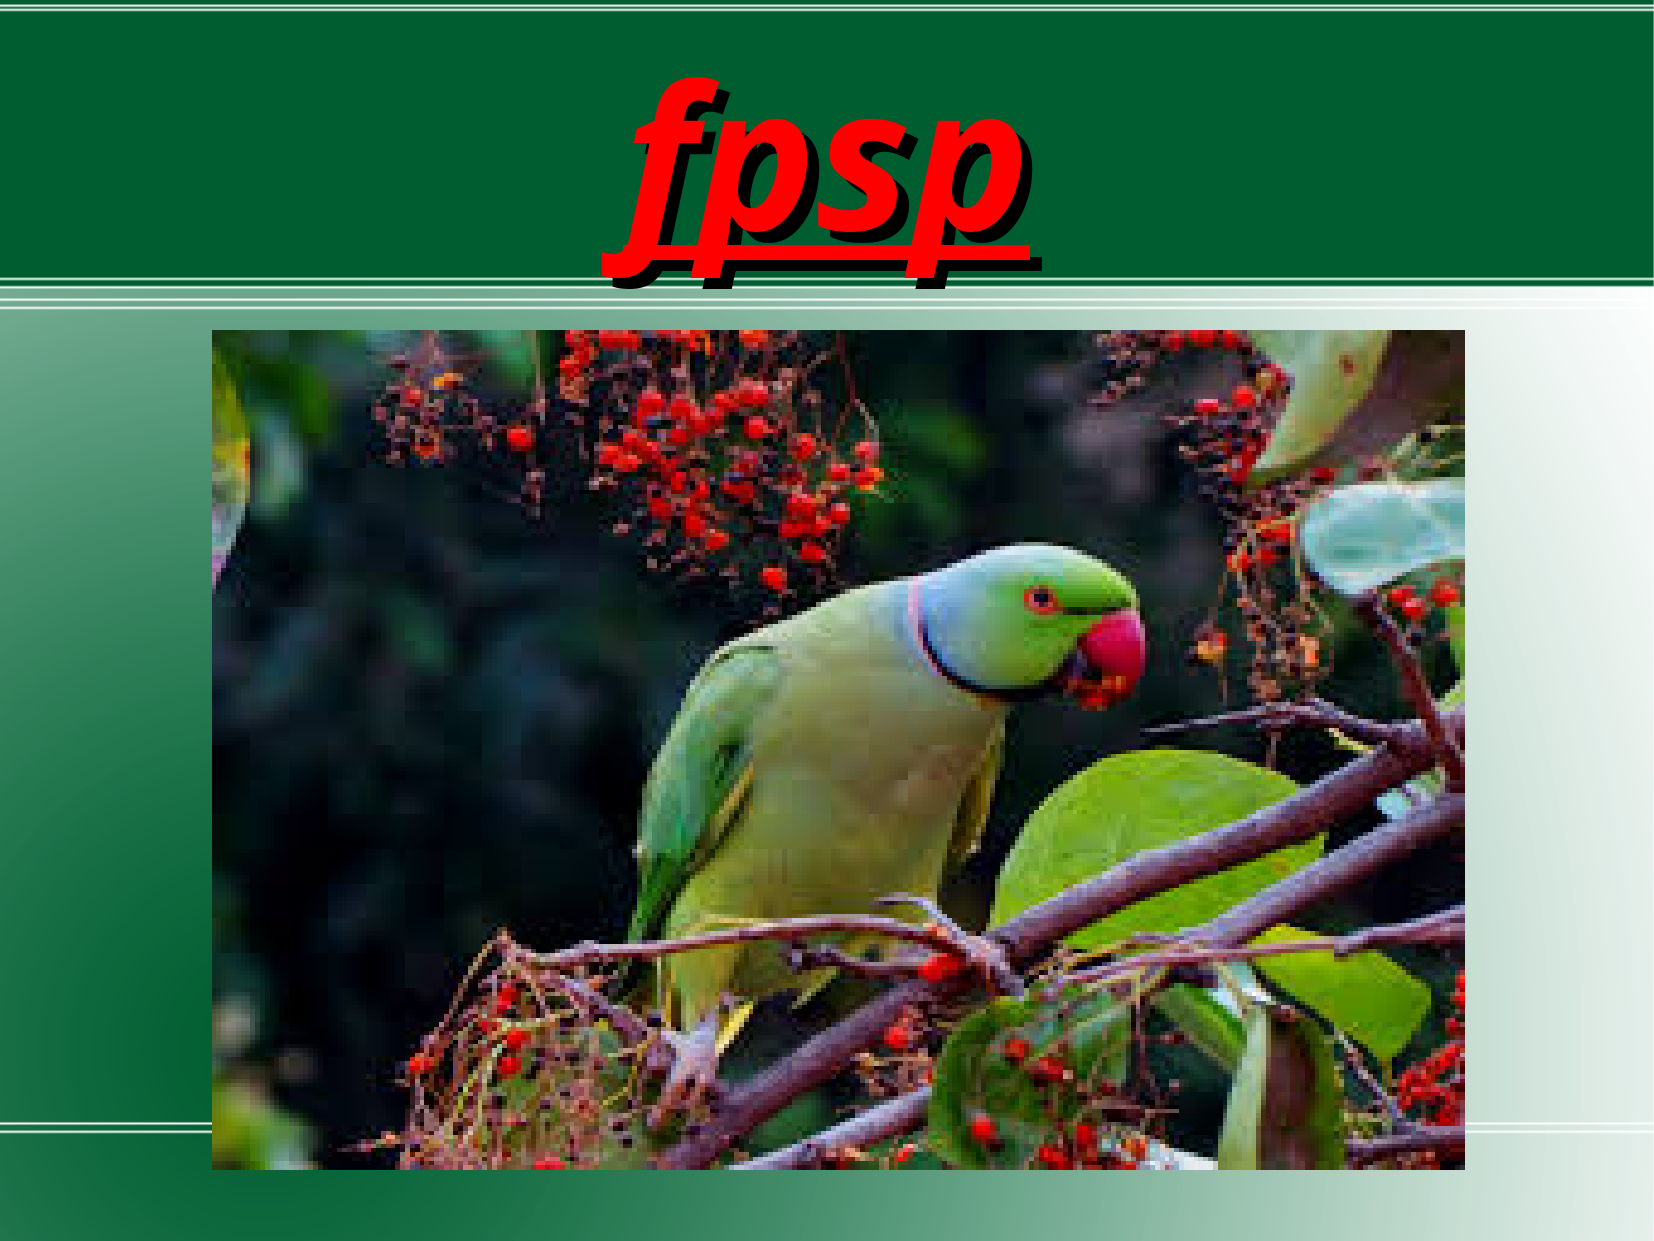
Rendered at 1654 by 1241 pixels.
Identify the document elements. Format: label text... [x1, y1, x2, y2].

picture [0, 0, 1654, 1241]
title fpsp [82, 44, 1571, 262]
